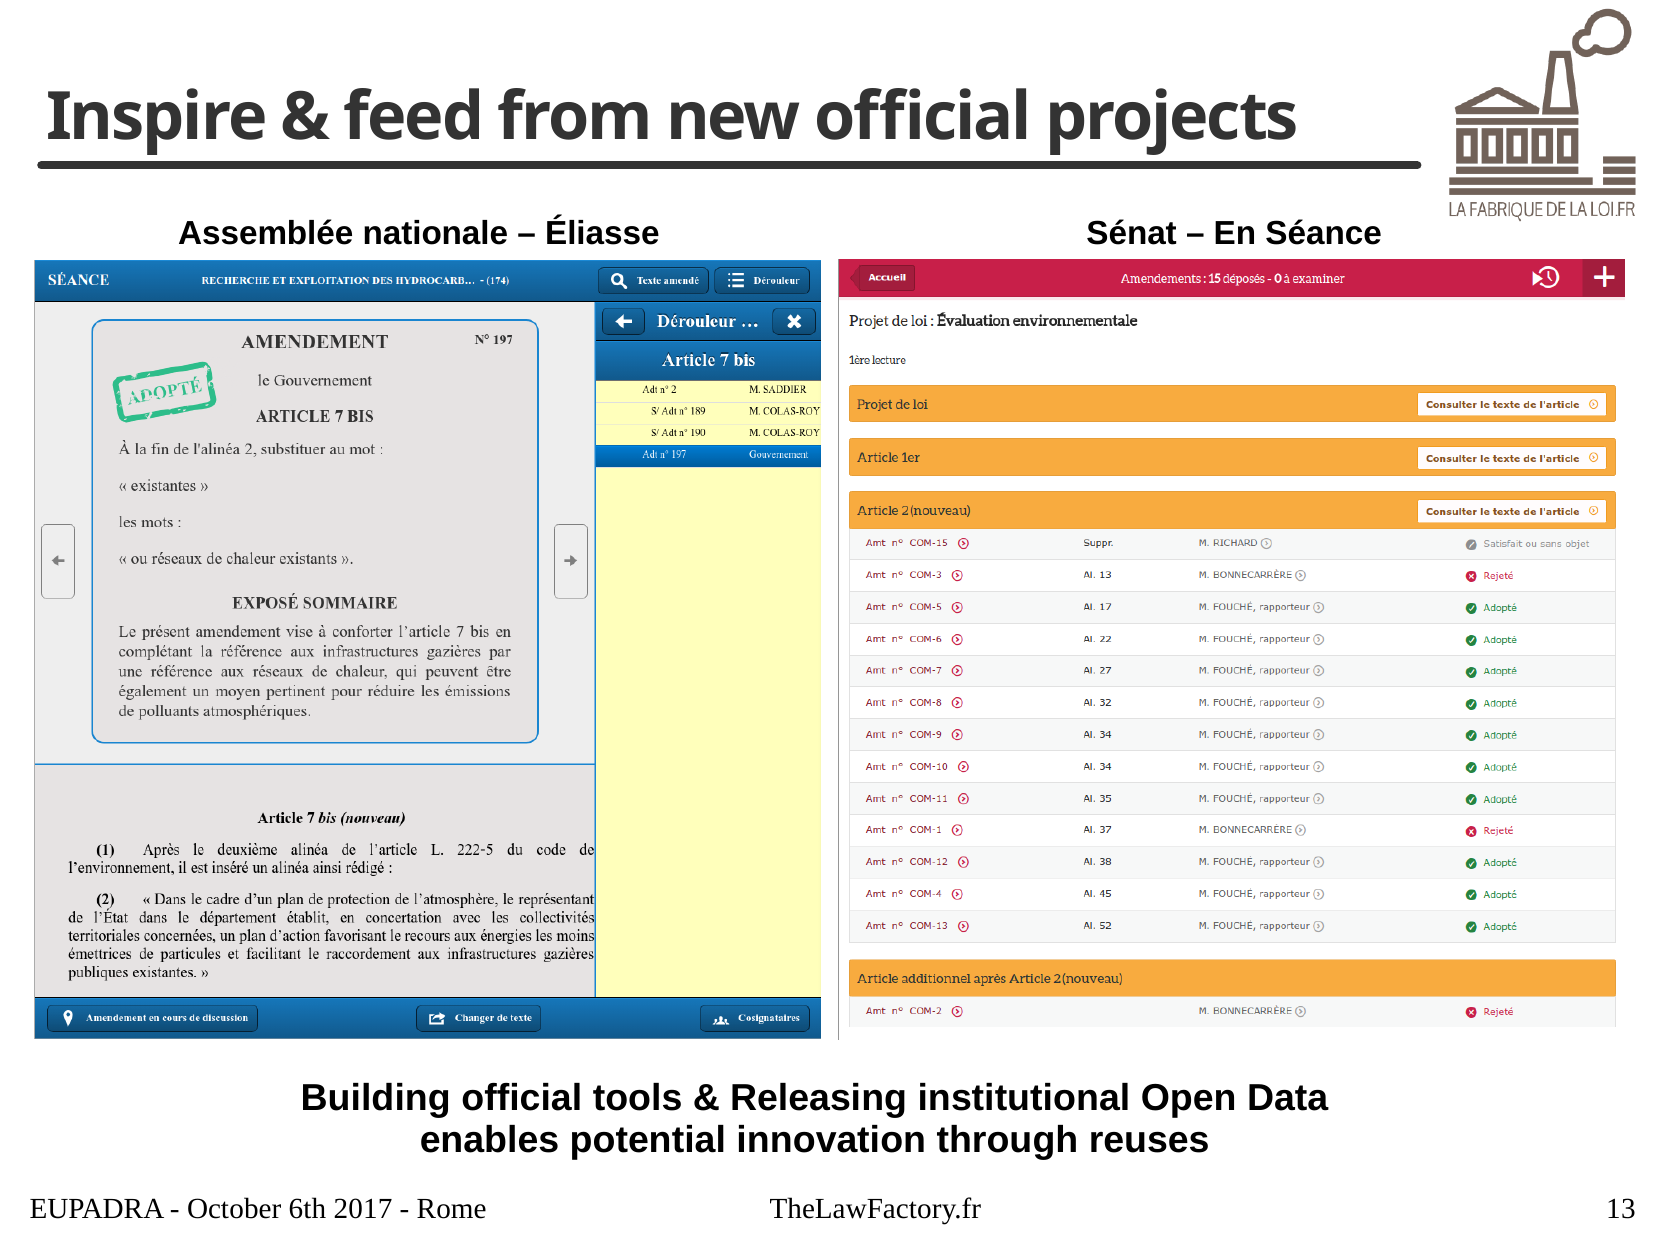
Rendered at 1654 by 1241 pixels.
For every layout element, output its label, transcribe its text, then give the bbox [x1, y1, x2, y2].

title Inspire & feed from new official projects [29, 37, 1518, 189]
text_box Assemblée nationale – Éliasse [41, 206, 798, 260]
picture [838, 259, 1625, 1040]
picture [1429, 0, 1654, 225]
picture [34, 260, 821, 1039]
text_box Sénat – En Séance [856, 206, 1613, 260]
text_box Building official tools & Releasing institutional Open Data enables potential innovation through reuses [47, 1068, 1583, 1168]
